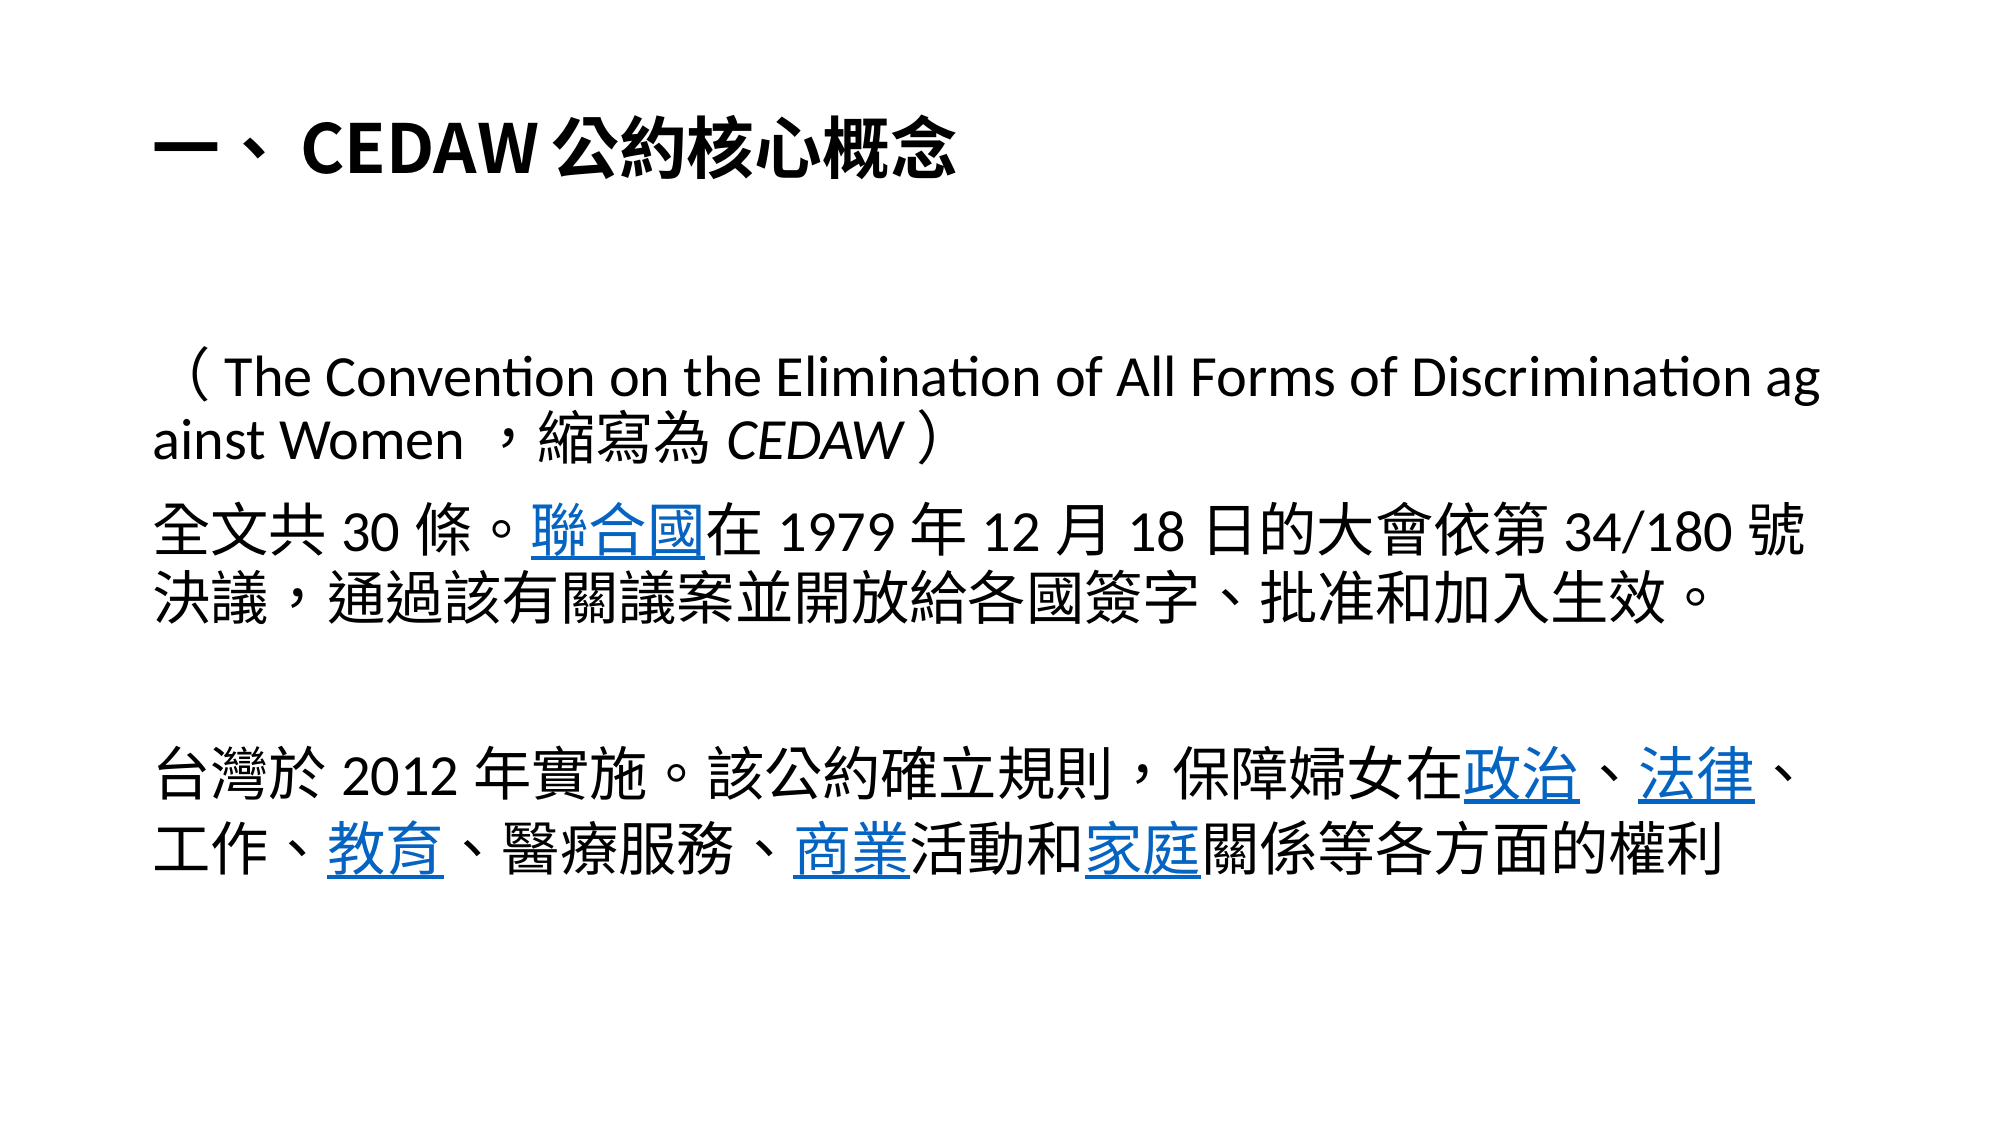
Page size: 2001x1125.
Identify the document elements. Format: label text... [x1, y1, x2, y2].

title 一、CEDAW公約核心概念 [137, 106, 1863, 278]
list （The Convention on the Elimination of All Forms of Discrimination against Women，縮寫為CEDAW） 全文共30條。聯合國在1979年12月18日的大會依第34/180號決議，通過該有關議案並開放給各國簽字、批准和加入生效。 台灣於2012年實施。該公約確立規則，保障婦女在政治、法律、工作、教育、醫療服務、商業活動和家庭關係等各方面的權利 [137, 338, 1863, 1014]
